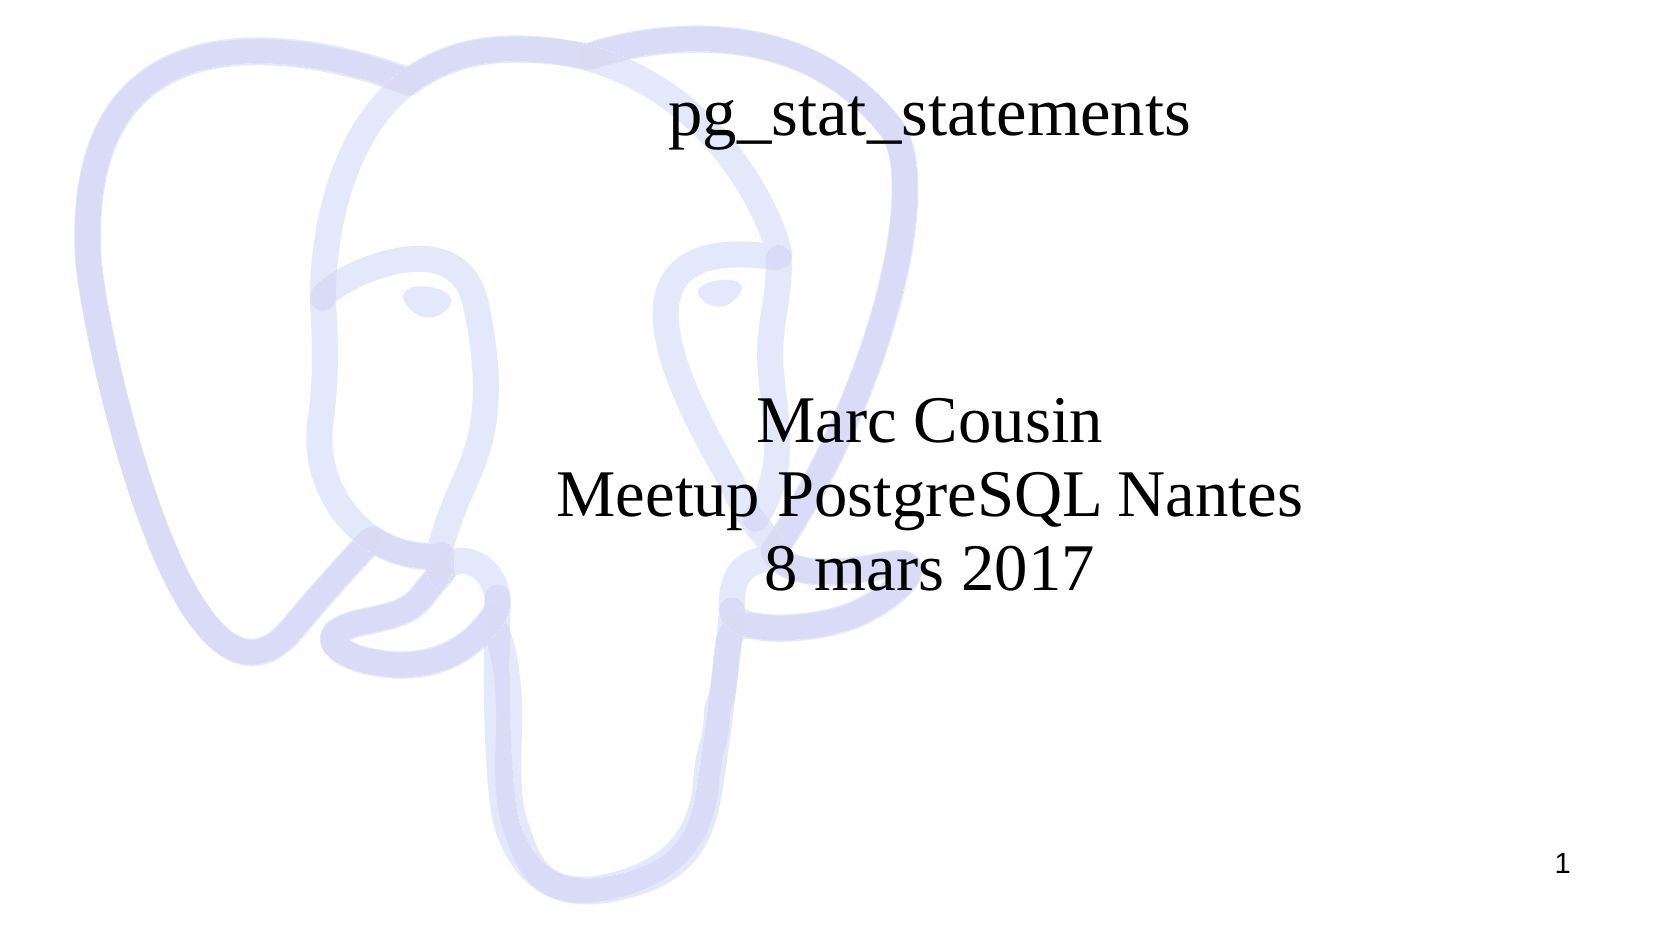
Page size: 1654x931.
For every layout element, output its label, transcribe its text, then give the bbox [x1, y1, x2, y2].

subtitle Marc Cousin Meetup PostgreSQL Nantes 8 mars 2017 [265, 224, 1595, 764]
title pg_stat_statements [265, 35, 1595, 189]
